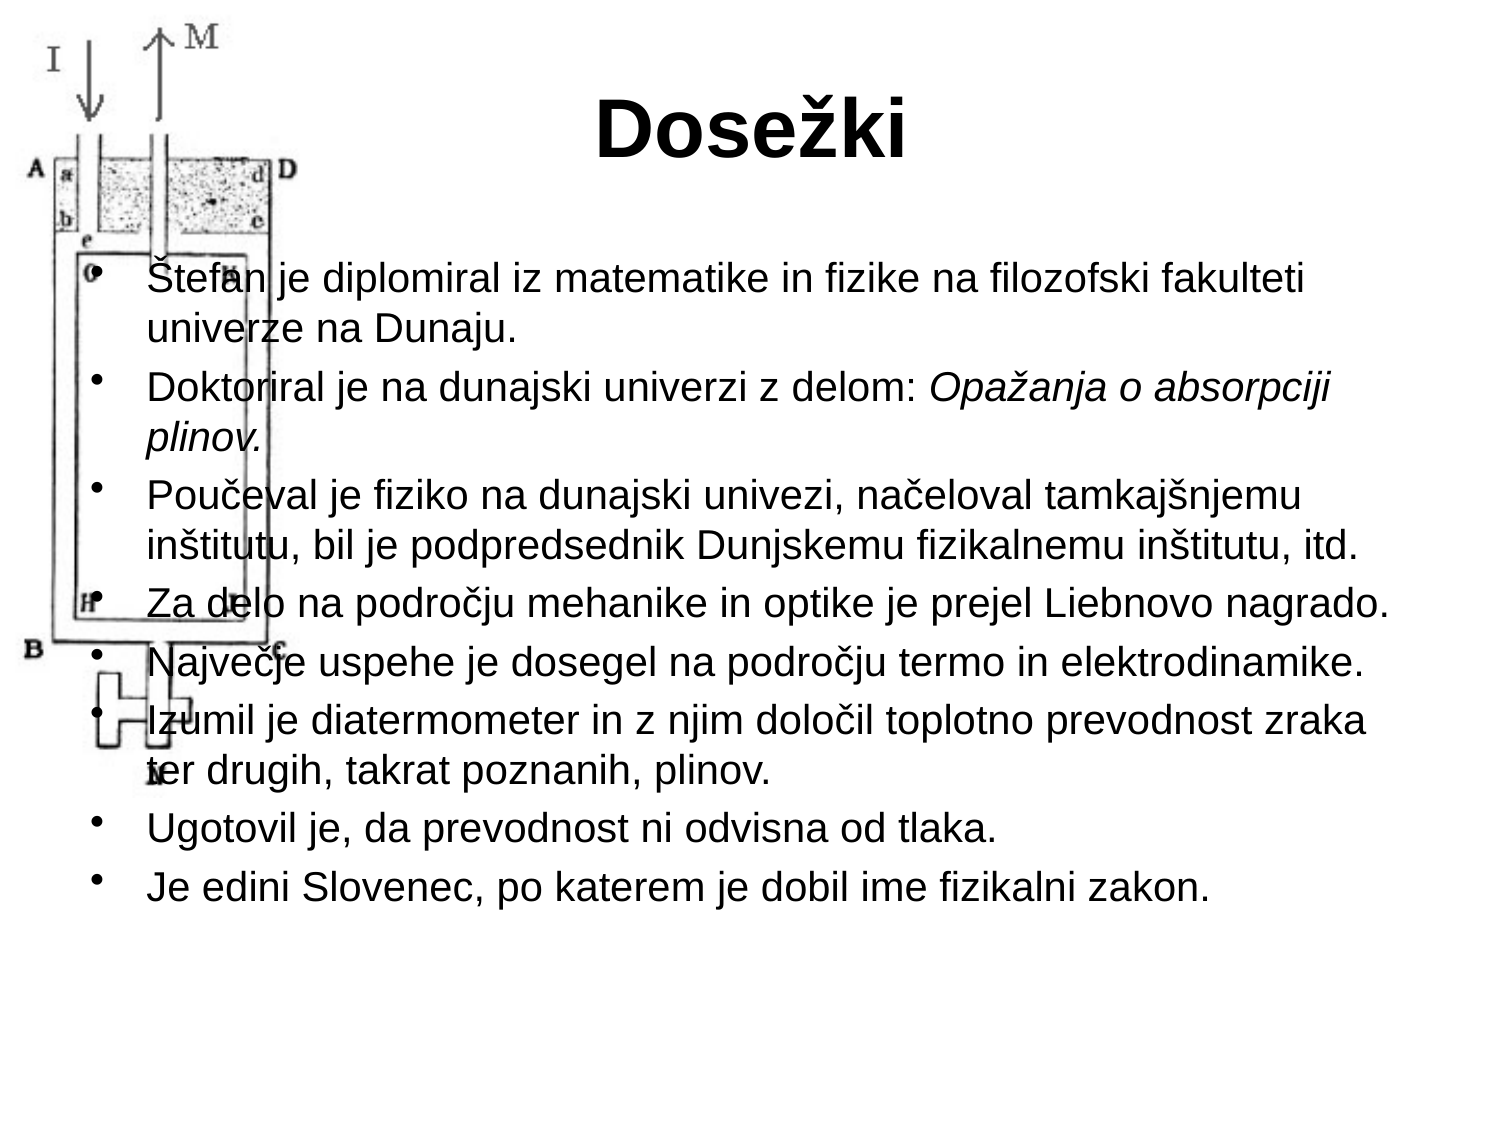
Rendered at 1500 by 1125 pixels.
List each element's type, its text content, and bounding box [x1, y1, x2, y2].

title Dosežki [76, 42, 1427, 206]
list Štefan je diplomiral iz matematike in fizike na filozofski fakulteti univerze na Dunaju. Doktoriral je na dunajski univerzi z delom: Opažanja o absorpciji plinov. Poučeval je fiziko na dunajski univezi, načeloval tamkajšnjemu inštitutu, bil je podpredsednik Dunjskemu fizikalnemu inštitutu, itd. Za delo na področju mehanike in optike je prejel Liebnovo nagrado. Največje uspehe je dosegel na področju termo in elektrodinamike. Izumil je diatermometer in z njim določil toplotno prevodnost zraka ter drugih, takrat poznanih, plinov. Ugotovil je, da prevodnost ni odvisna od tlaka. Je edini Slovenec, po katerem je dobil ime fizikalni zakon. [75, 243, 1425, 1005]
picture [0, 0, 325, 798]
